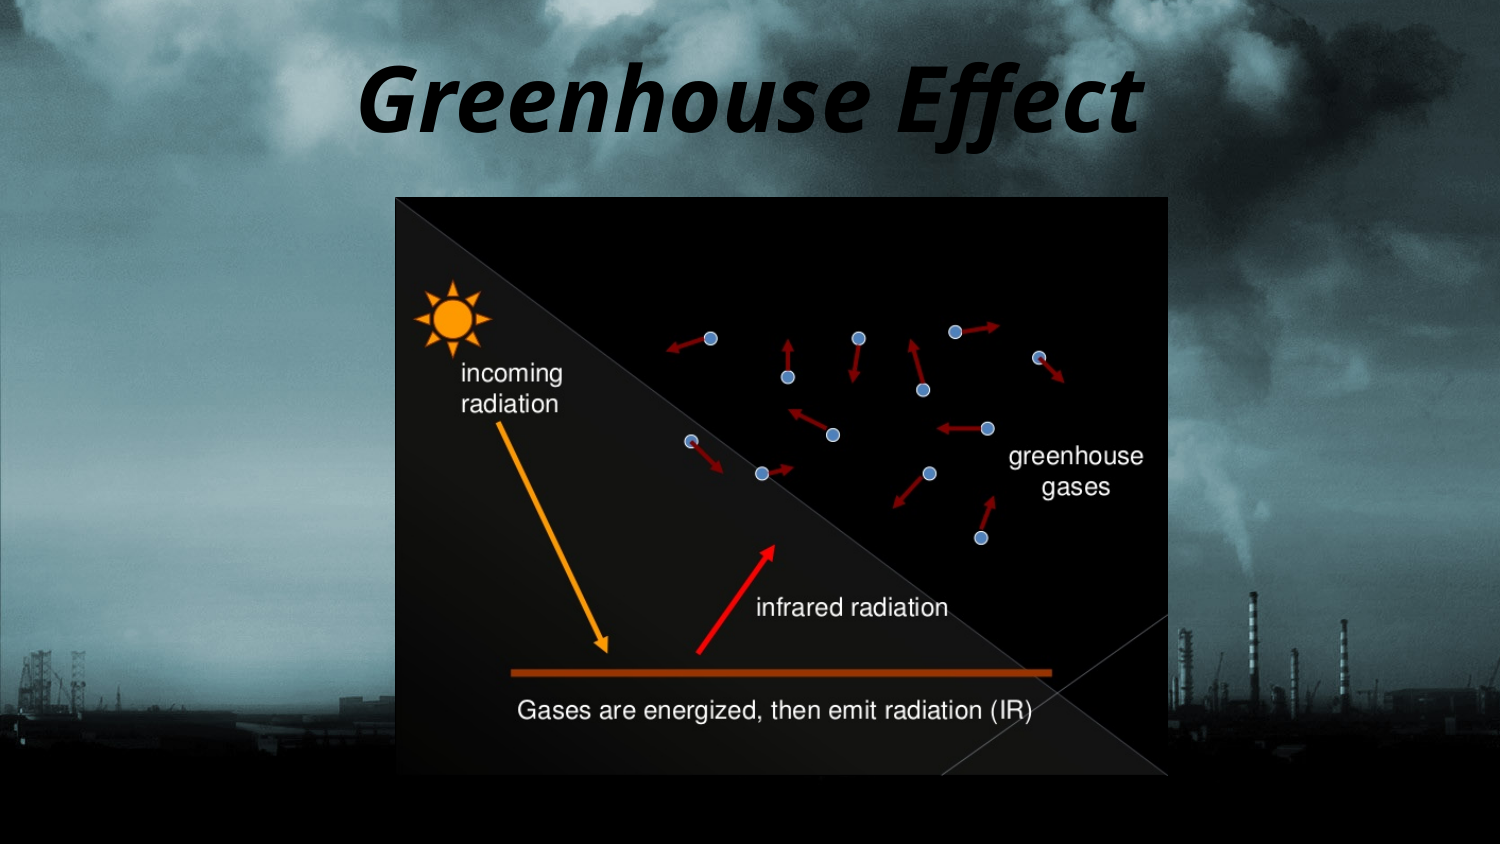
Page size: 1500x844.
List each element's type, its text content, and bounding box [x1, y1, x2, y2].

picture [0, 0, 1500, 844]
title Greenhouse Effect [75, 33, 1425, 175]
